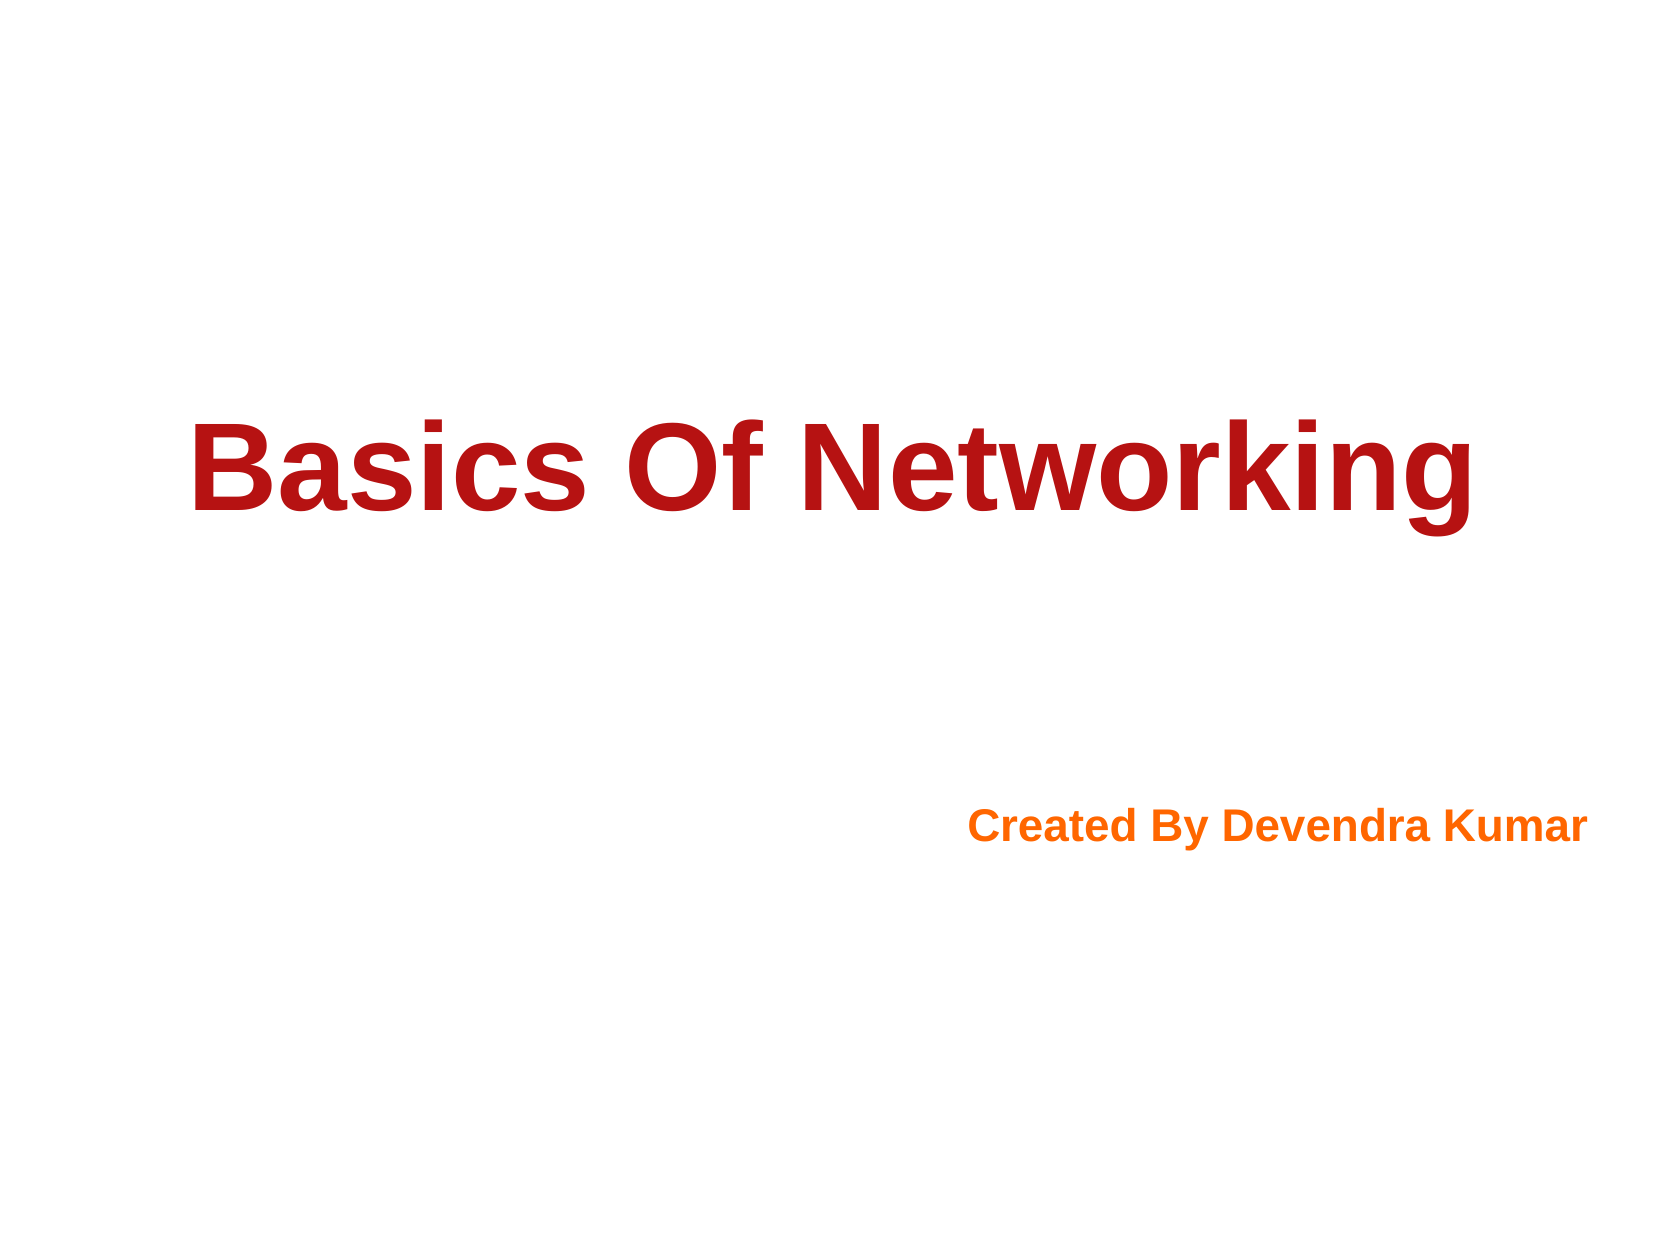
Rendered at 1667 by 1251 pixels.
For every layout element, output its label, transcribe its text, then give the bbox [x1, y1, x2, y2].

subtitle Created By Devendra Kumar [701, 800, 1667, 1250]
title Basics Of Networking [132, 396, 1535, 606]
